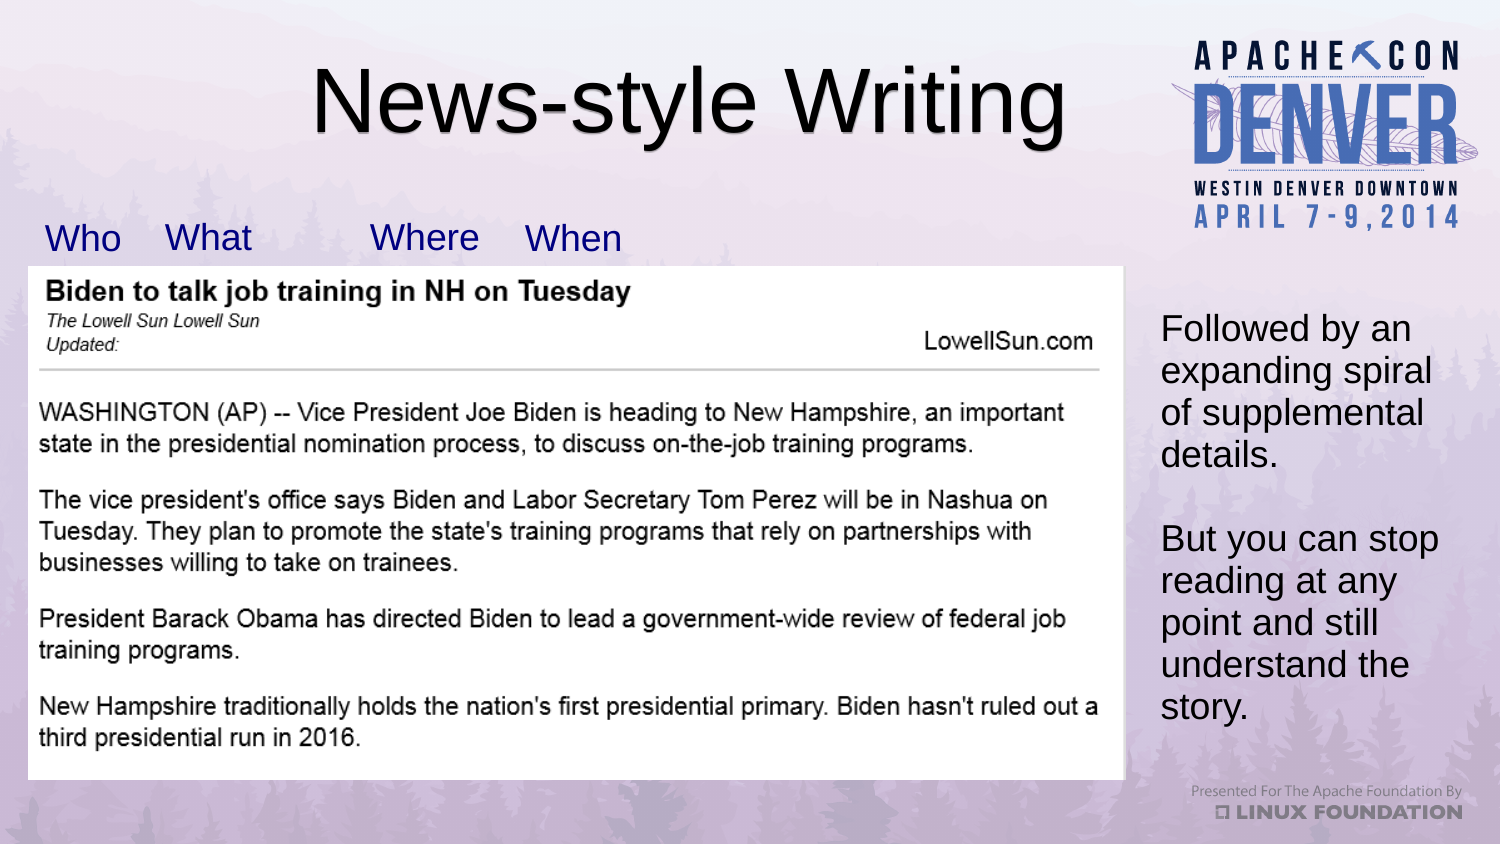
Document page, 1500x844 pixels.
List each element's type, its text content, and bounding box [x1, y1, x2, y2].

text_box Who [30, 210, 137, 267]
text_box What [150, 209, 268, 267]
picture [0, 0, 1500, 844]
title News-style Writing [15, 30, 1366, 171]
text_box Followed by an expanding spiral of supplemental details. But you can stop reading at any point and still understand the story. [1145, 300, 1471, 781]
text_box Where [355, 209, 496, 267]
text_box When [510, 210, 638, 267]
